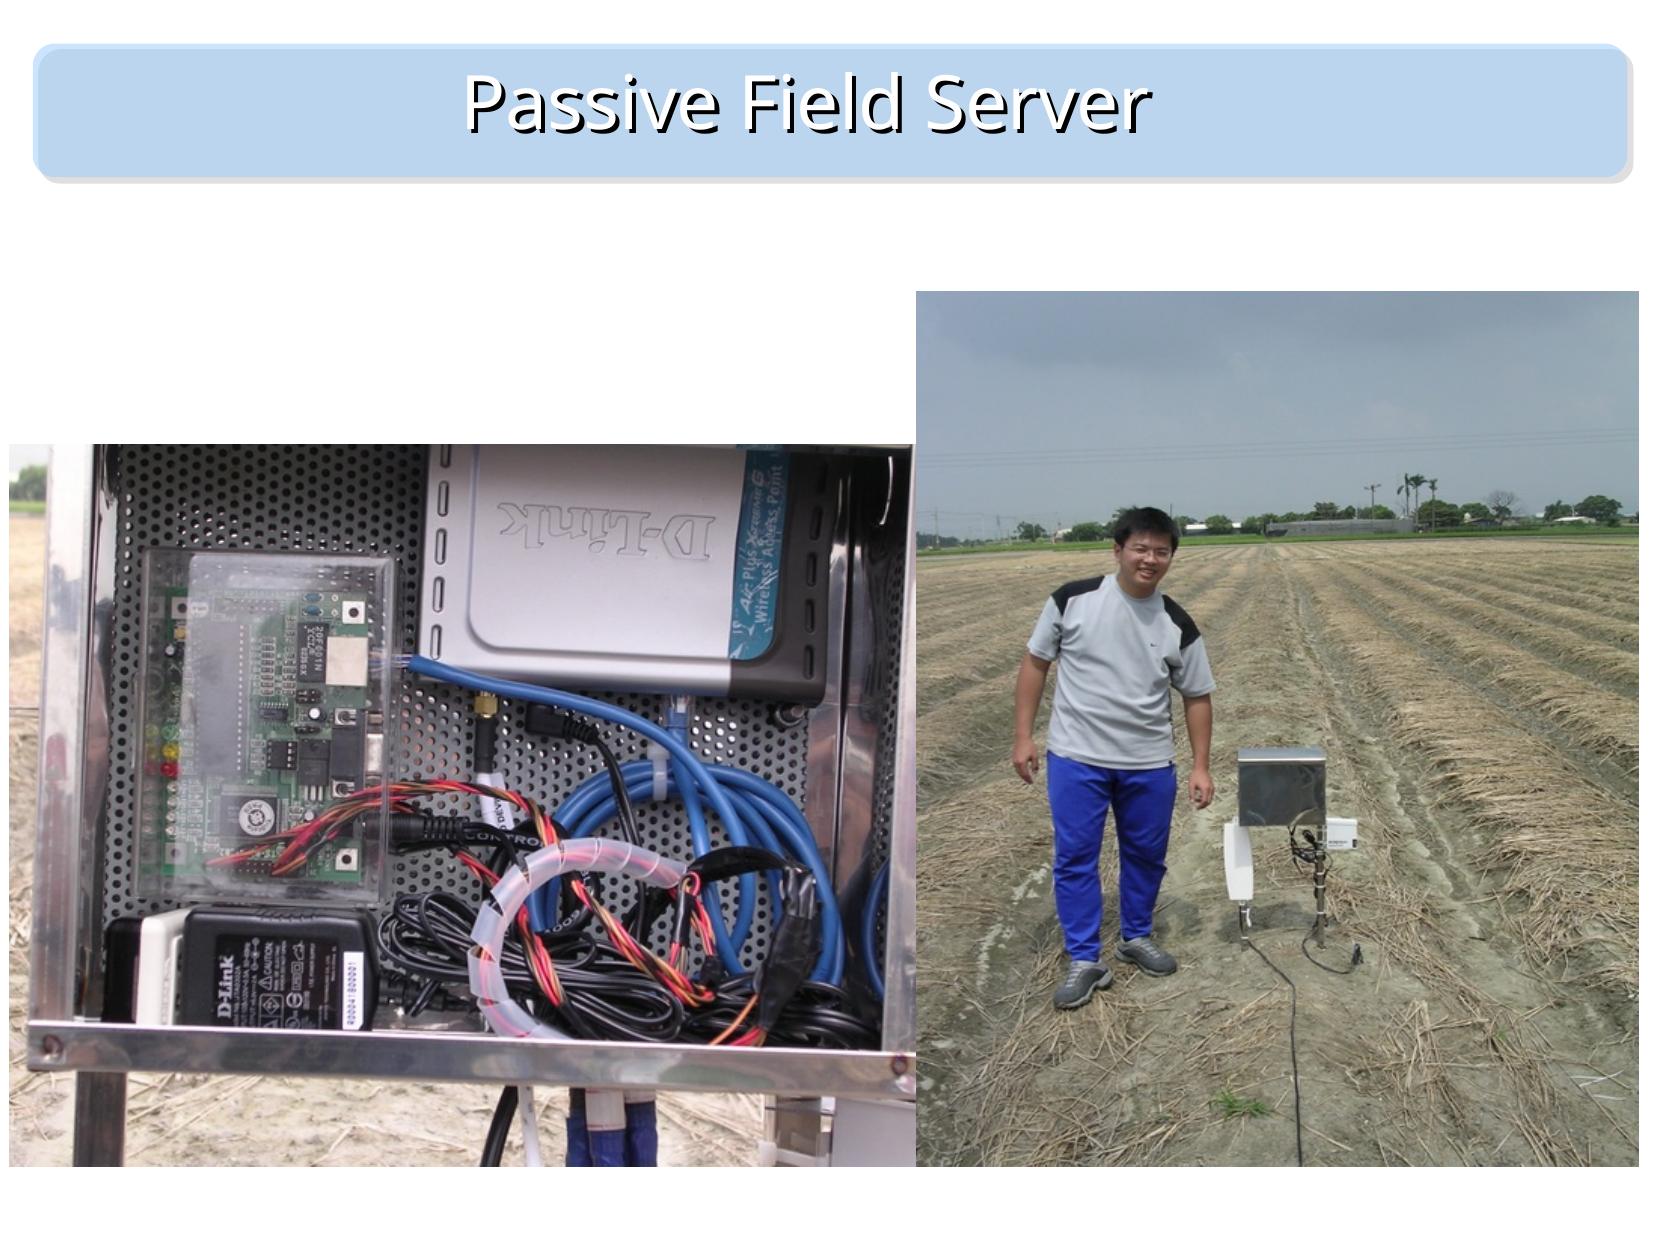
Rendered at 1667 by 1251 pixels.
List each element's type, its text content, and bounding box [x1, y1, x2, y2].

text_box [32, 43, 1628, 178]
title Passive Field Server [83, 47, 1528, 187]
picture [8, 291, 1639, 1167]
